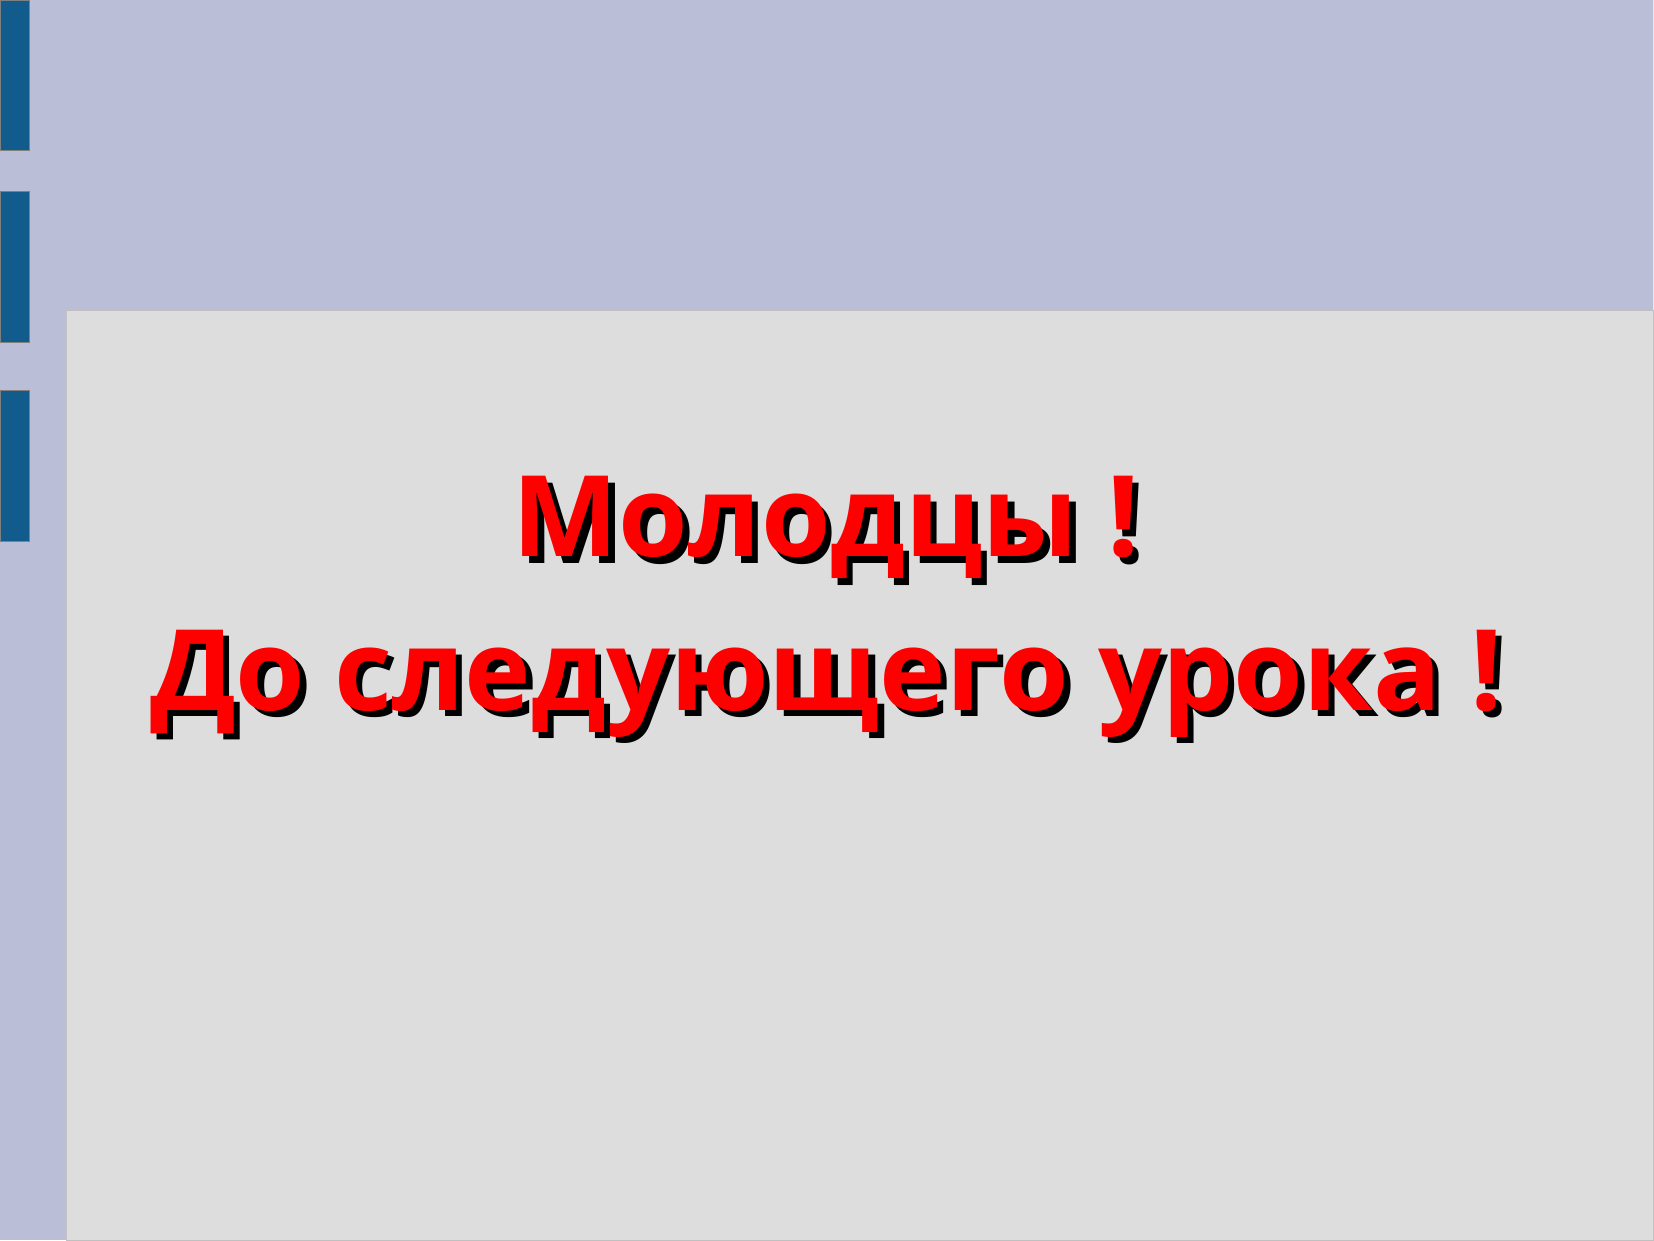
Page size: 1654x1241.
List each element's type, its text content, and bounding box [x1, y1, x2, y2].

list Молодцы ! До следующего урока ! [82, 307, 1571, 1126]
